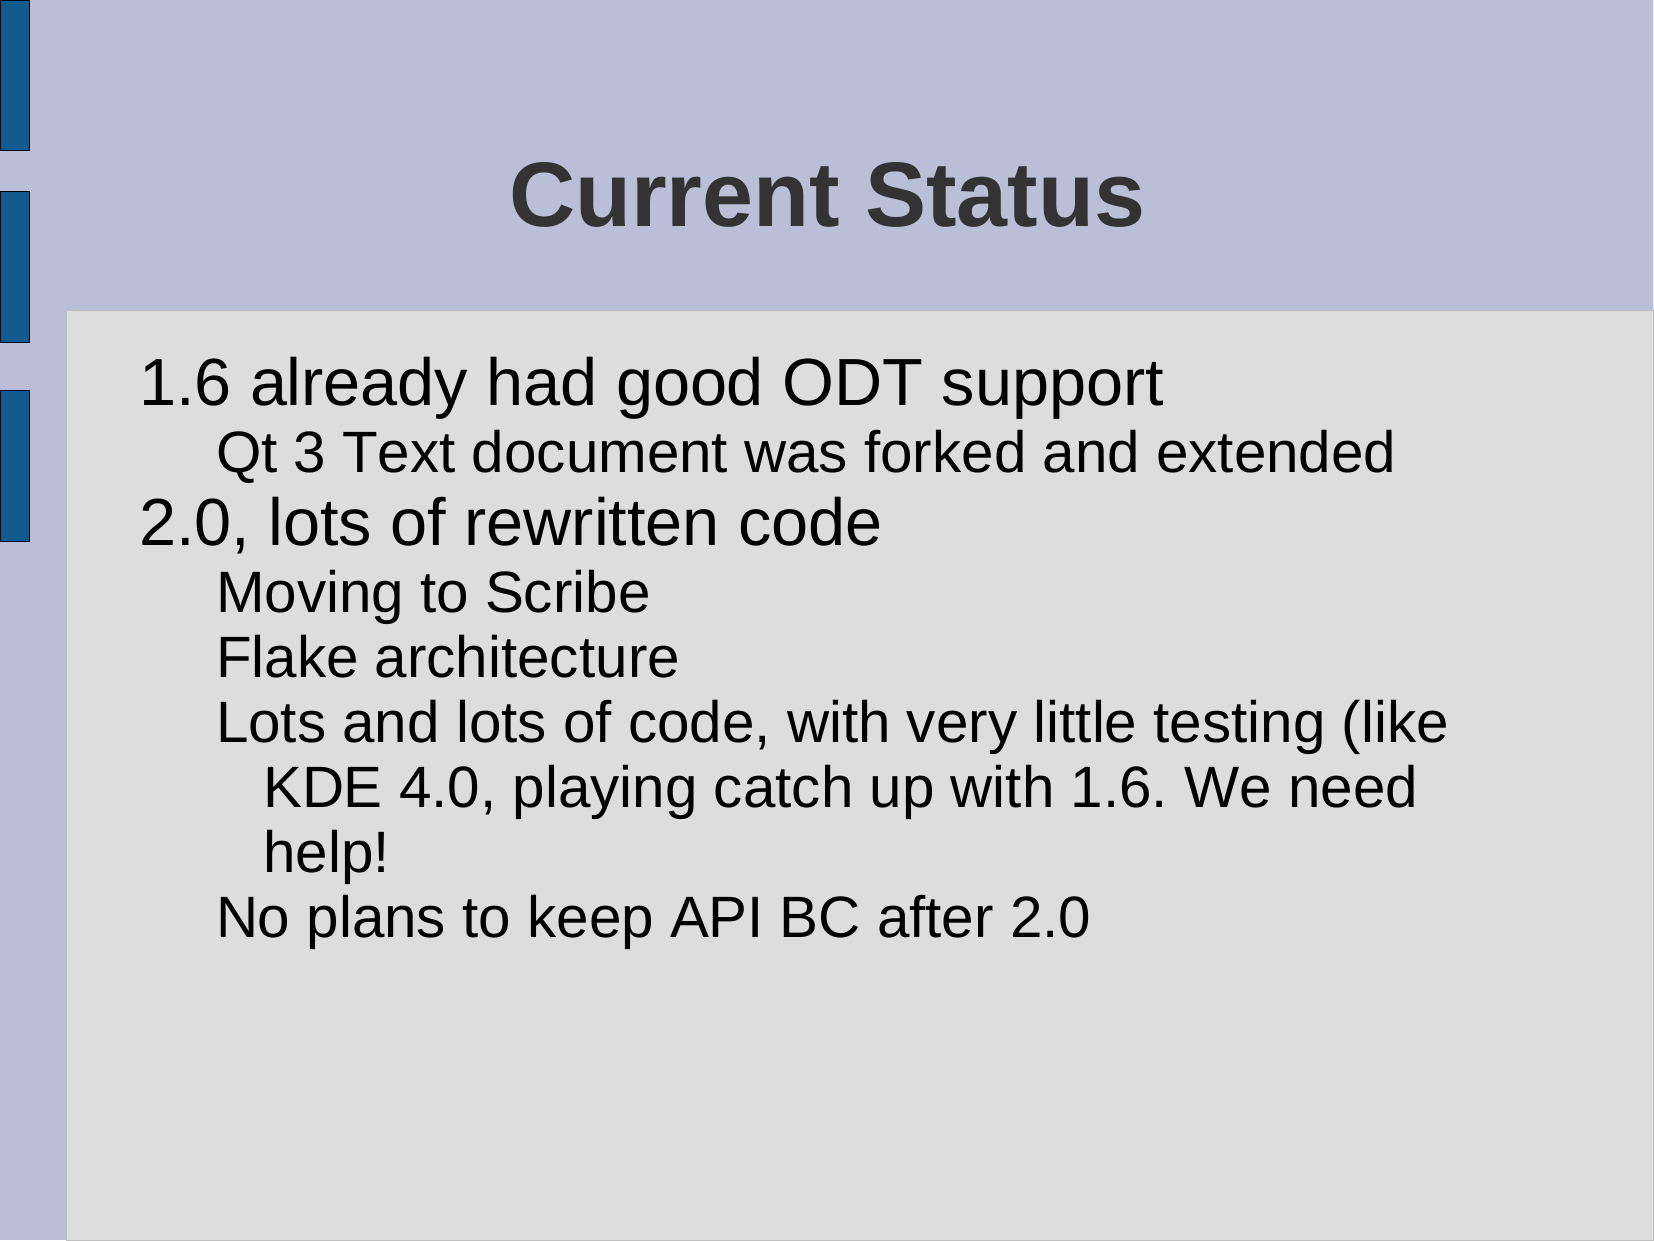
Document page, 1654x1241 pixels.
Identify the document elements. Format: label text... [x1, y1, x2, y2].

list 1.6 already had good ODT support Qt 3 Text document was forked and extended 2.0, lots of rewritten code Moving to Scribe Flake architecture Lots and lots of code, with very little testing (like KDE 4.0, playing catch up with 1.6. We need help! No plans to keep API BC after 2.0 [121, 344, 1534, 1241]
title Current Status [121, 98, 1534, 291]
